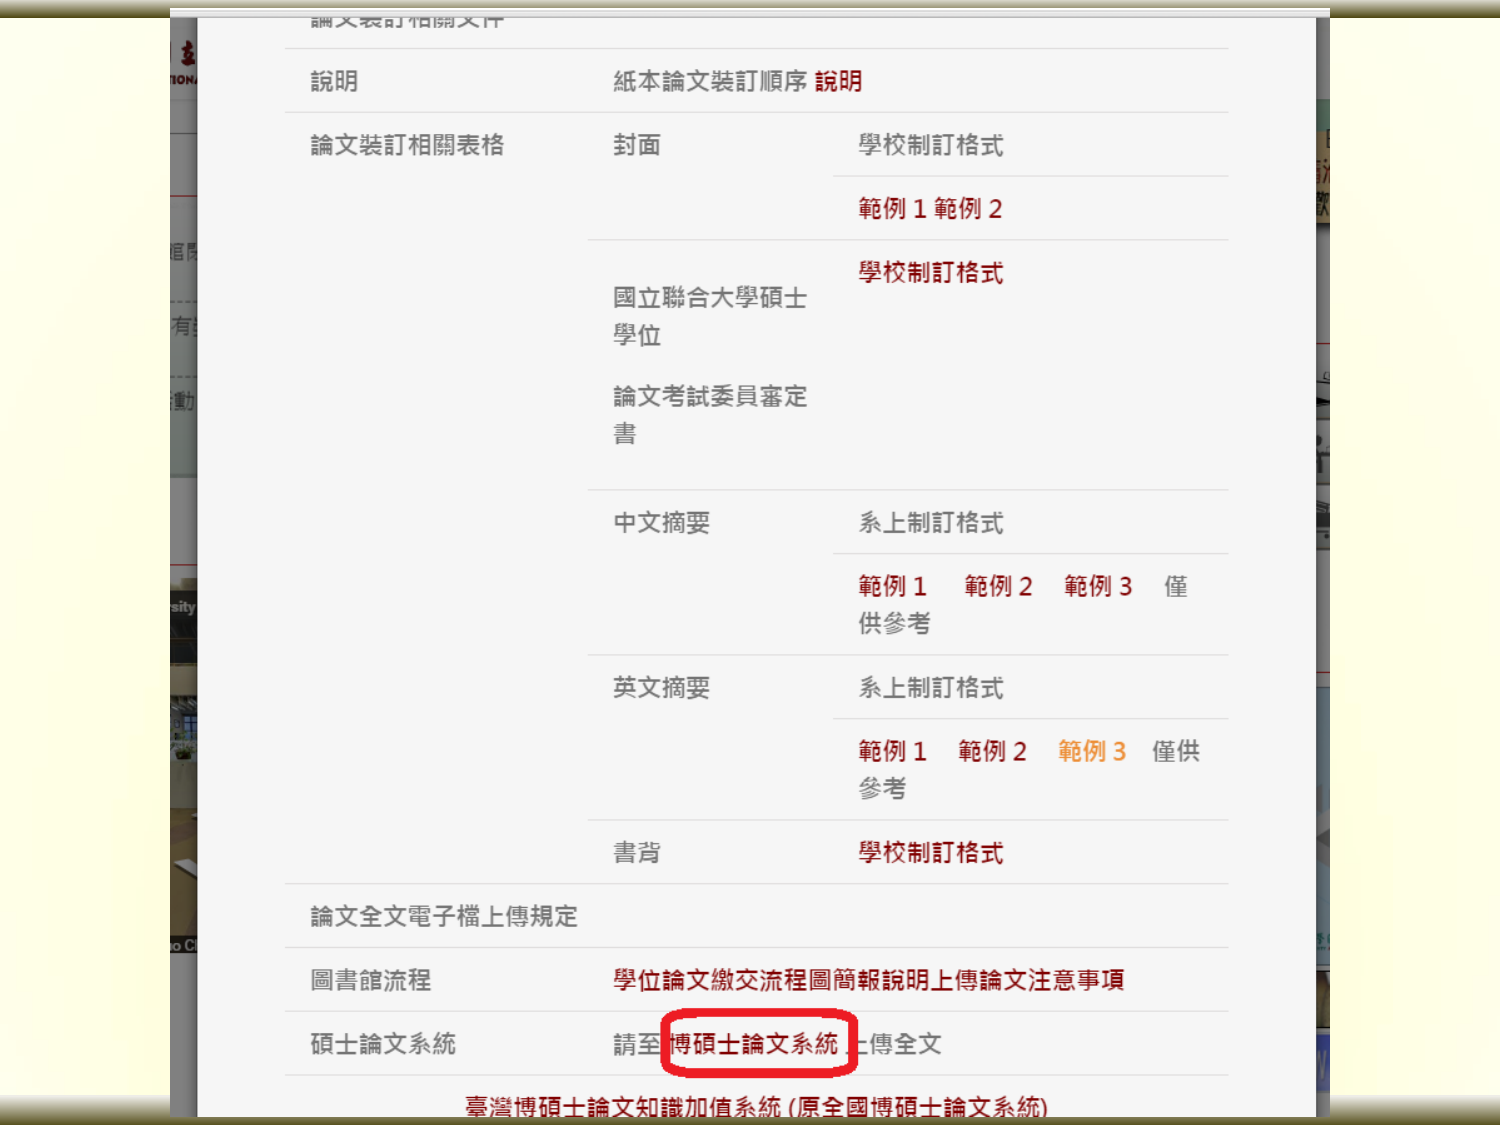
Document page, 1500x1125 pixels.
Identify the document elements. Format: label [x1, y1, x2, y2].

picture [170, 8, 1330, 1117]
